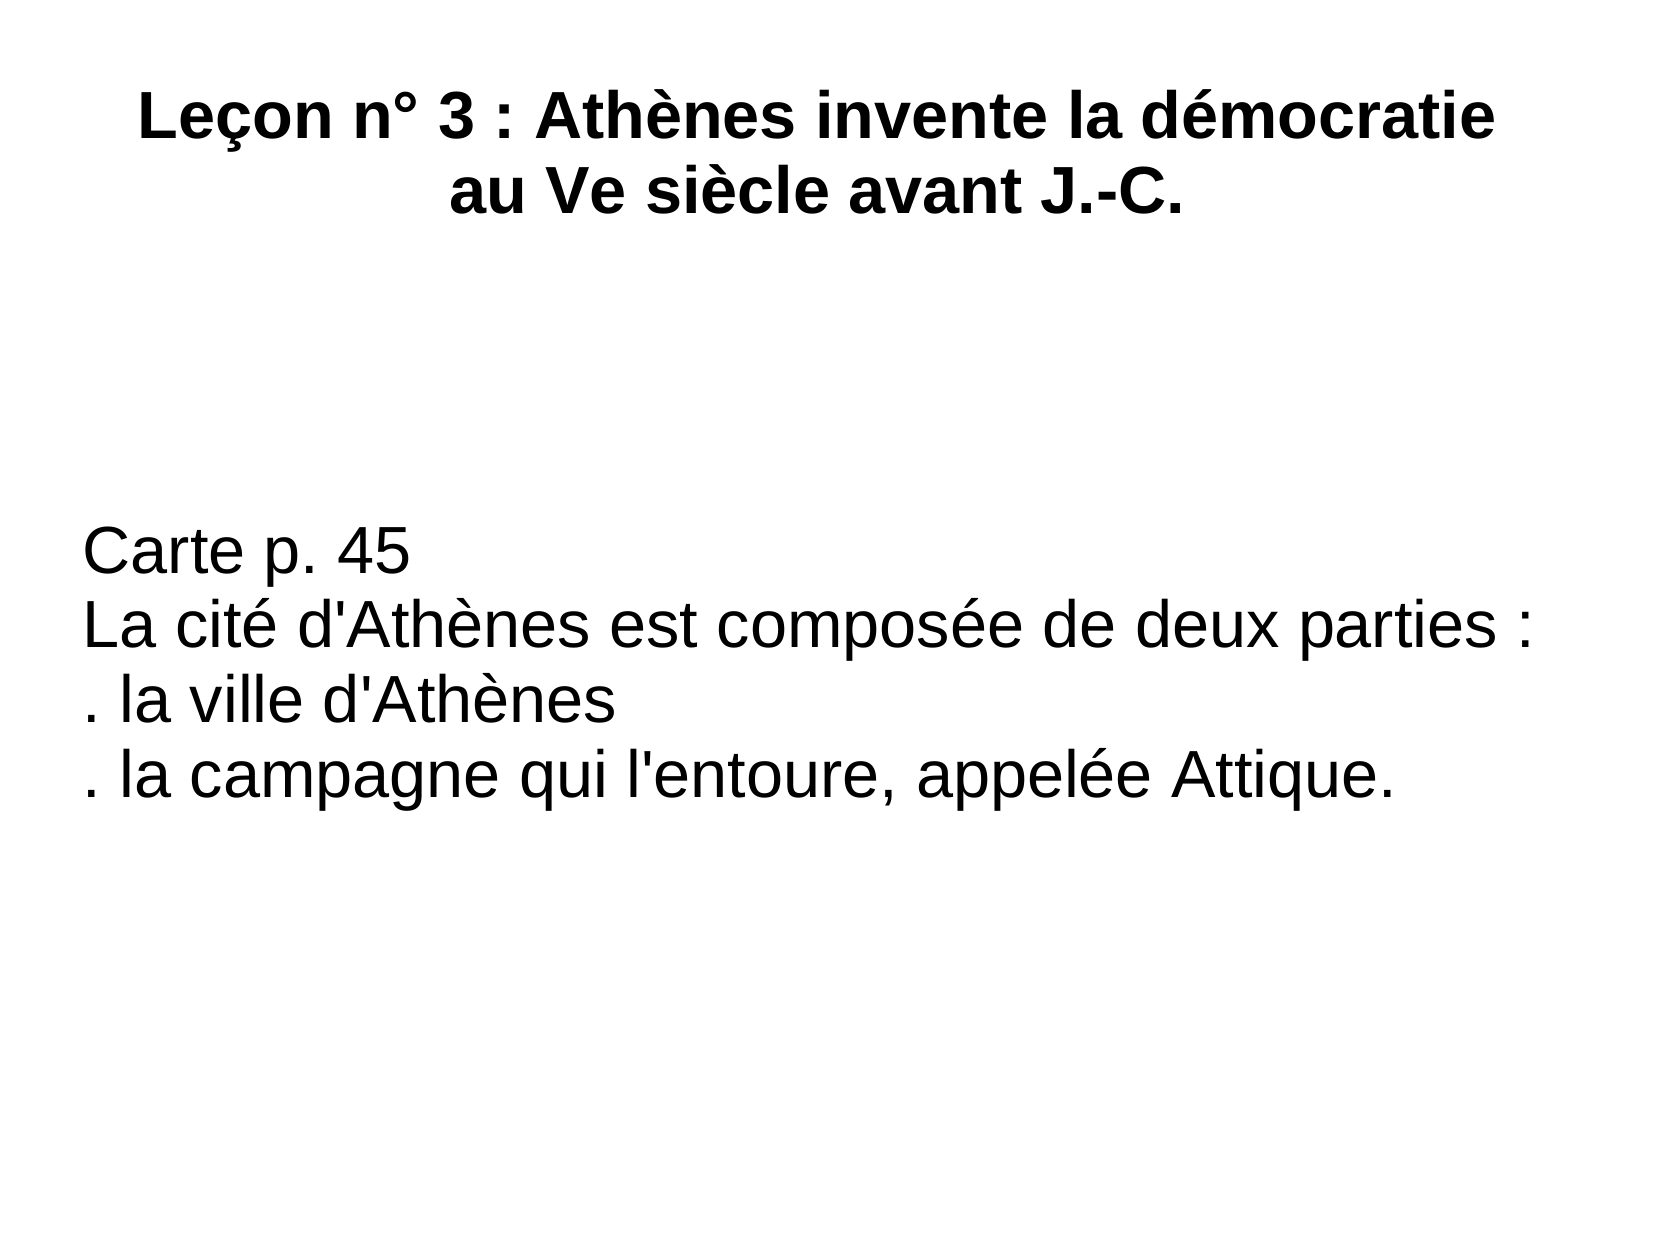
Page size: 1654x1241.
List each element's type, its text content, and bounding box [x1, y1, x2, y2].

title Leçon n° 3 : Athènes invente la démocratie au Ve siècle avant J.-C. [82, 56, 1571, 250]
subtitle Carte p. 45 La cité d'Athènes est composée de deux parties : . la ville d'Athènes . la campagne qui l'entoure, appelée Attique. [82, 297, 1571, 1102]
